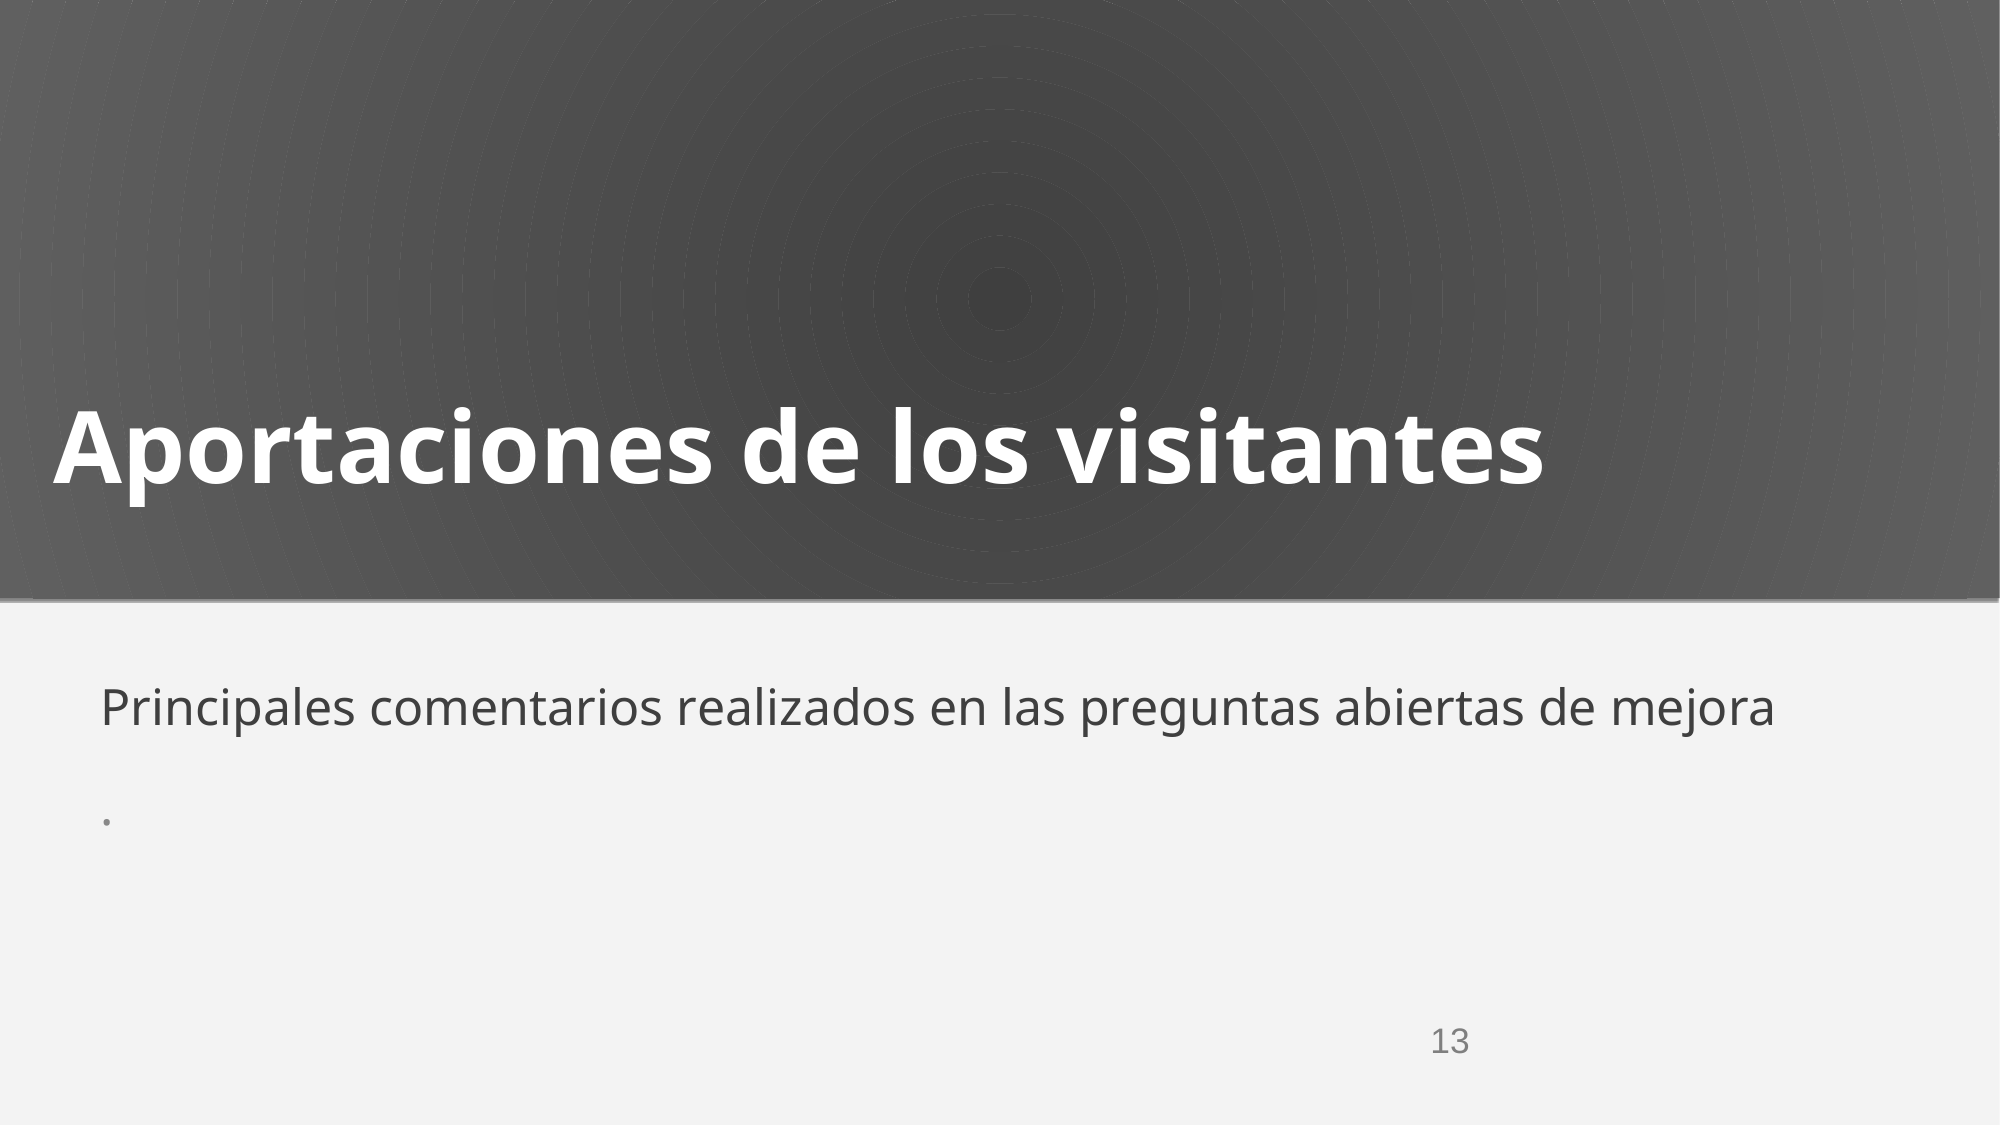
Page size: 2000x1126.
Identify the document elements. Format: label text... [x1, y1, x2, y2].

text_box [0, 0, 2000, 598]
text_box Principales comentarios realizados en las preguntas abiertas de mejora . [72, 617, 1928, 857]
text_box Aportaciones de los visitantes [53, 327, 1697, 561]
text_box <número> [1412, 1008, 1880, 1069]
